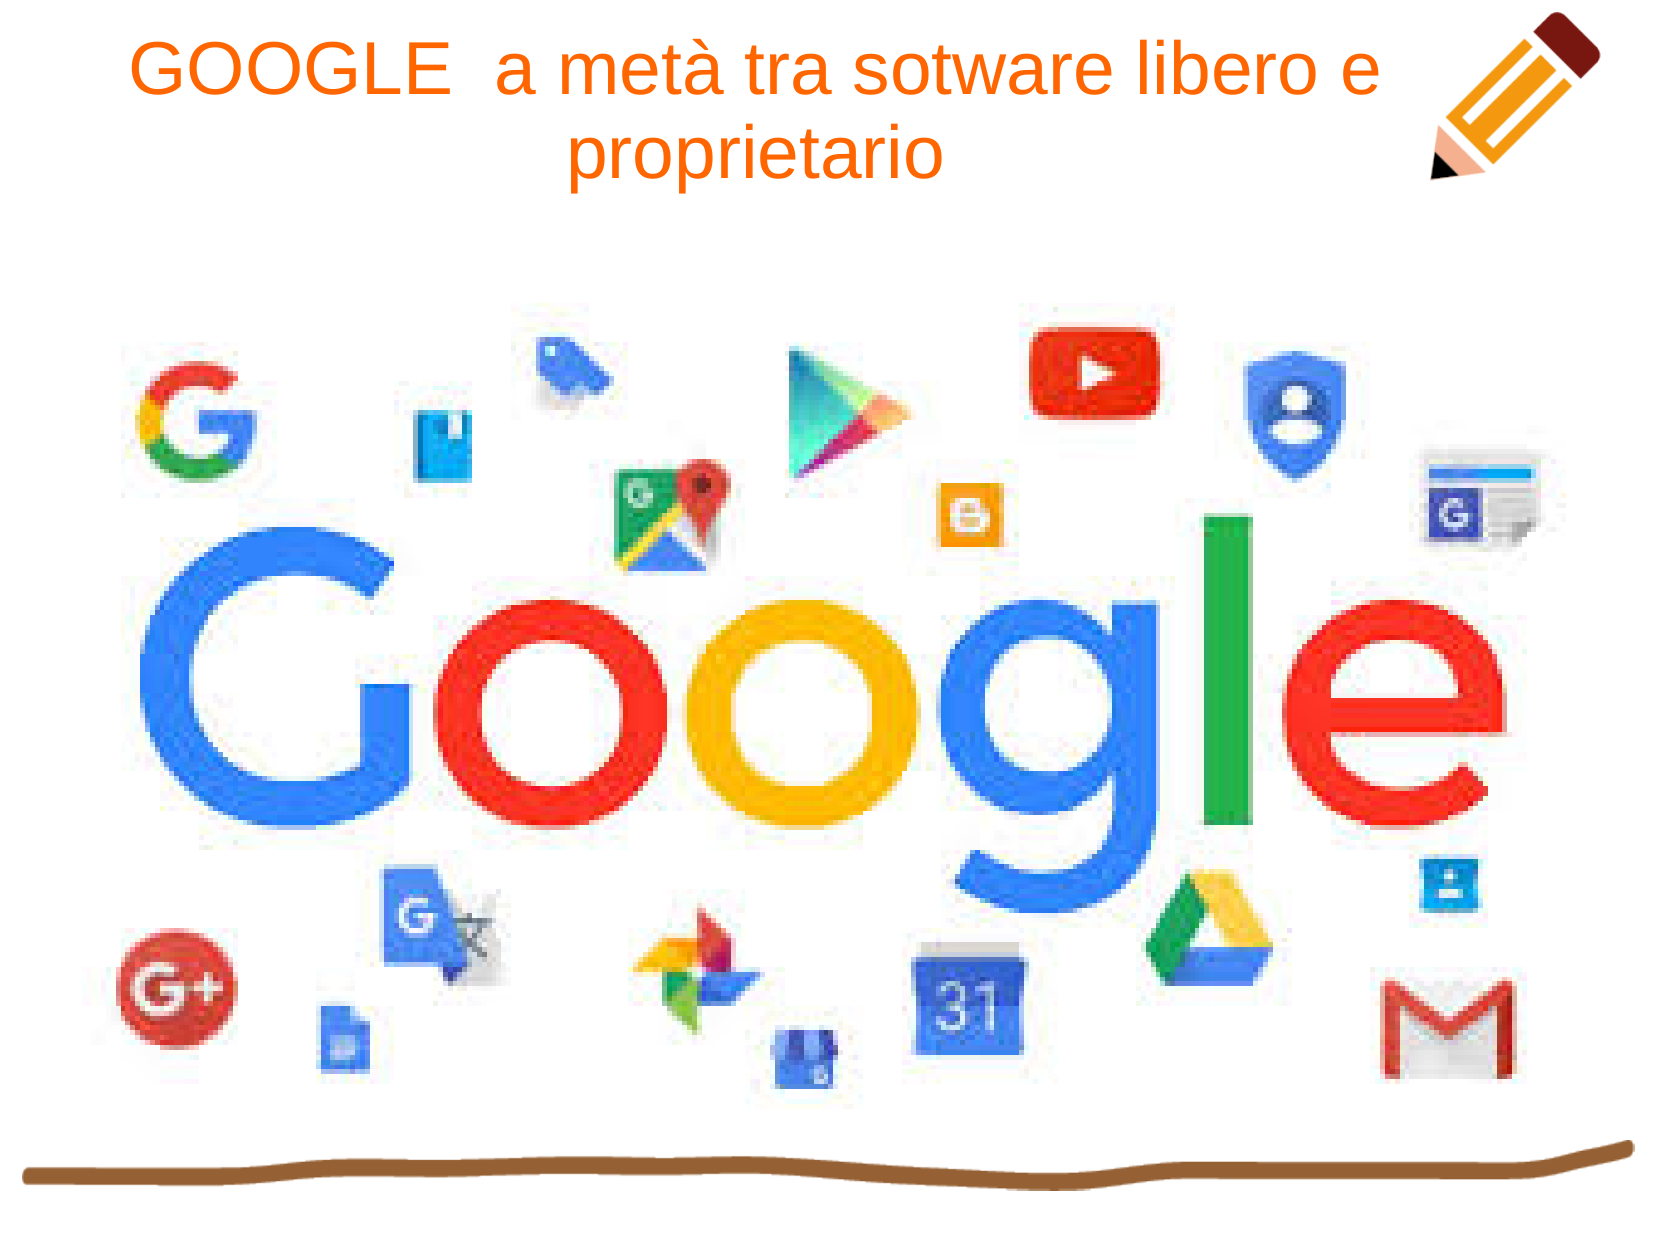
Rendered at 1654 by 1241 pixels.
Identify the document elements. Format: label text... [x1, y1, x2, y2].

picture [1430, 12, 1601, 181]
picture [82, 303, 1571, 1109]
picture [22, 1140, 1635, 1191]
title GOOGLE a metà tra sotware libero e proprietario [82, 26, 1430, 195]
